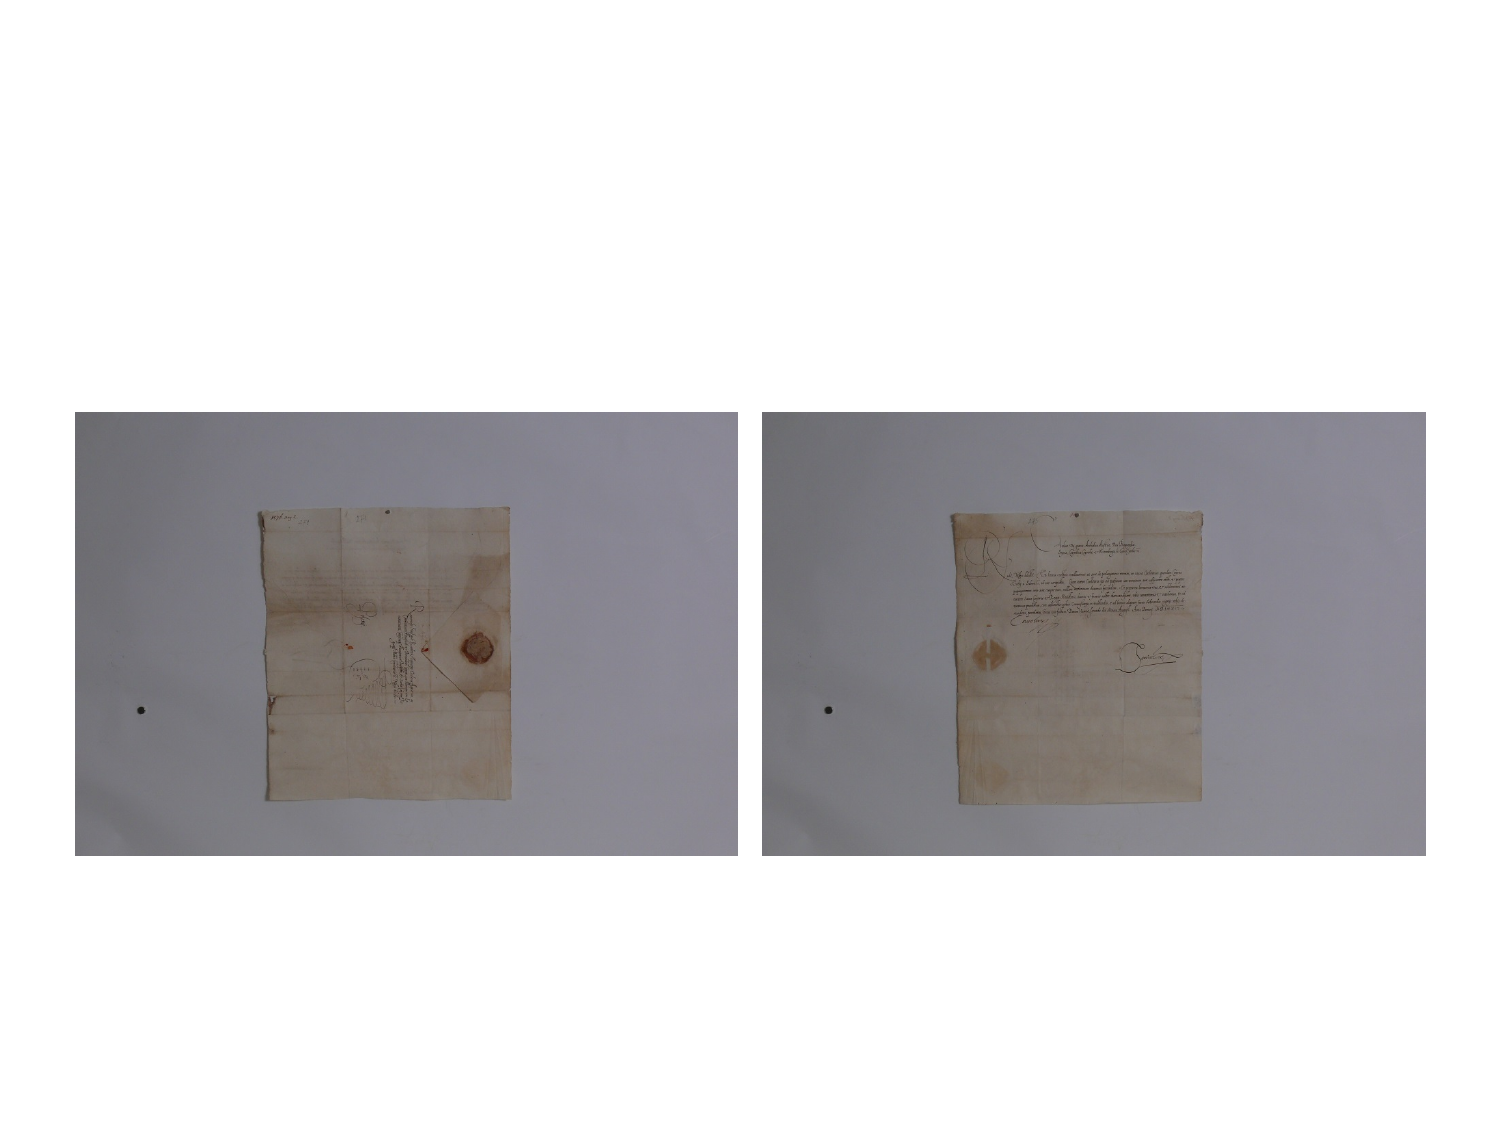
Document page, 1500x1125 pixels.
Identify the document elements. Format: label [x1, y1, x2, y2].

picture [762, 412, 1426, 856]
picture [75, 412, 738, 856]
